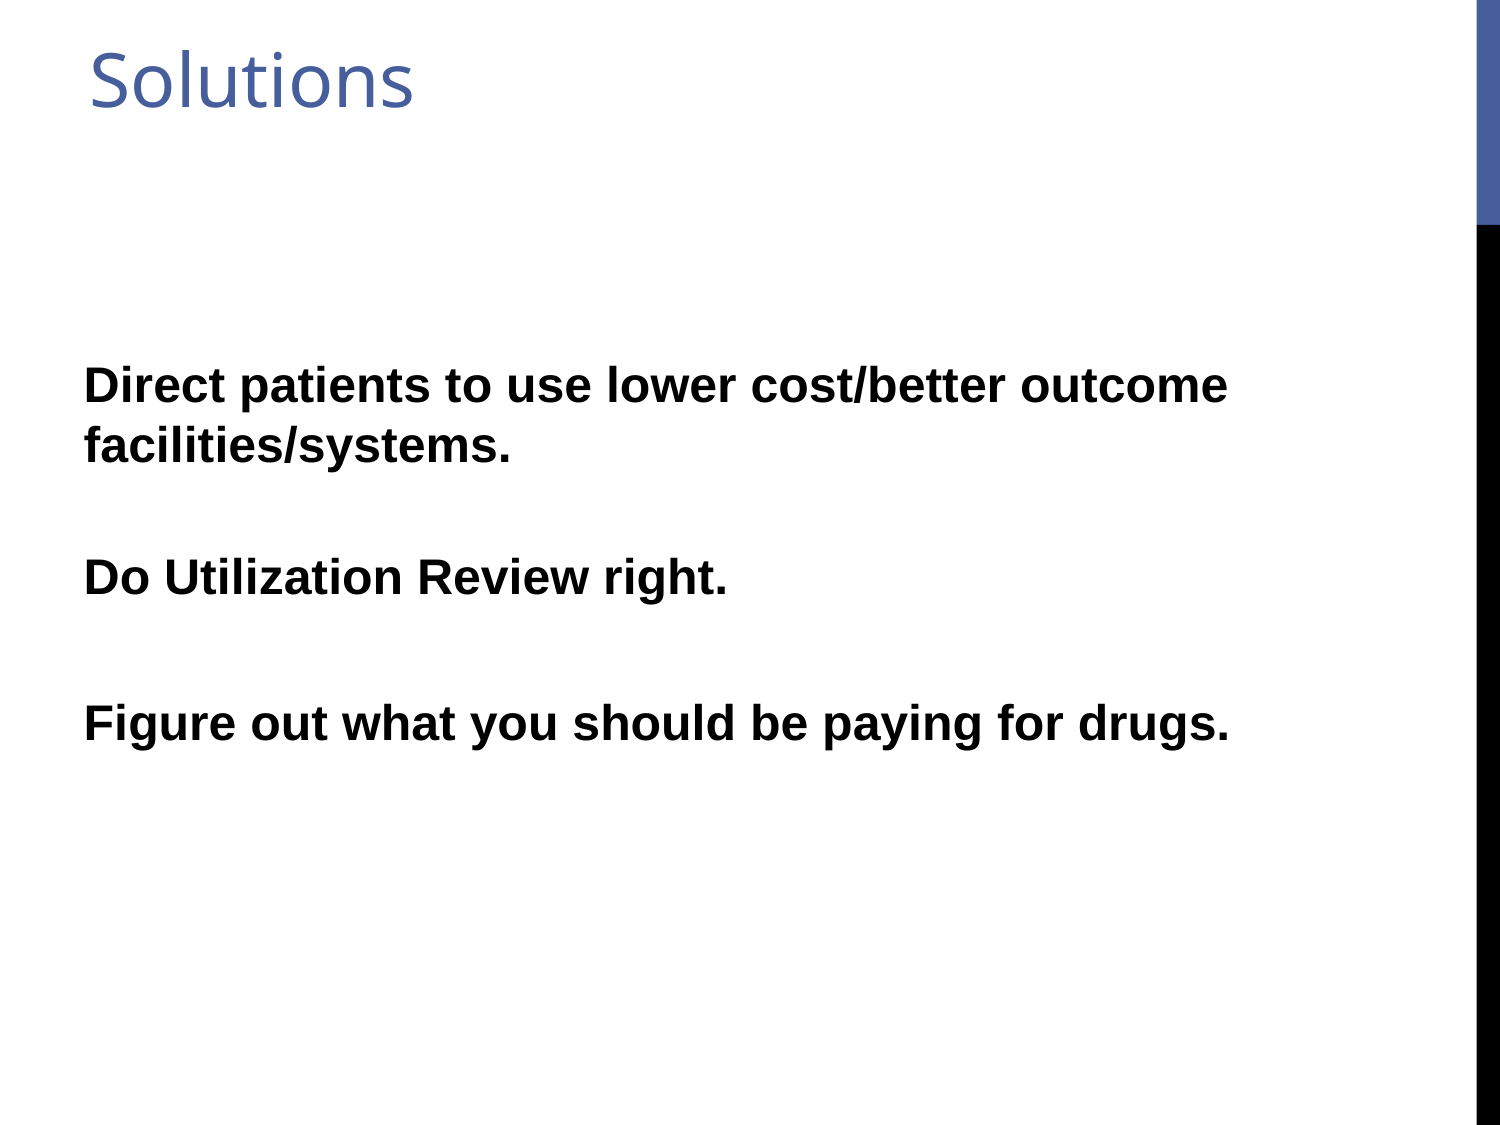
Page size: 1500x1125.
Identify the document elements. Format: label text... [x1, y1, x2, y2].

title Solutions [75, 25, 1025, 212]
list Direct patients to use lower cost/better outcome facilities/systems. Do Utilization Review right. Figure out what you should be paying for drugs. [69, 212, 1418, 955]
